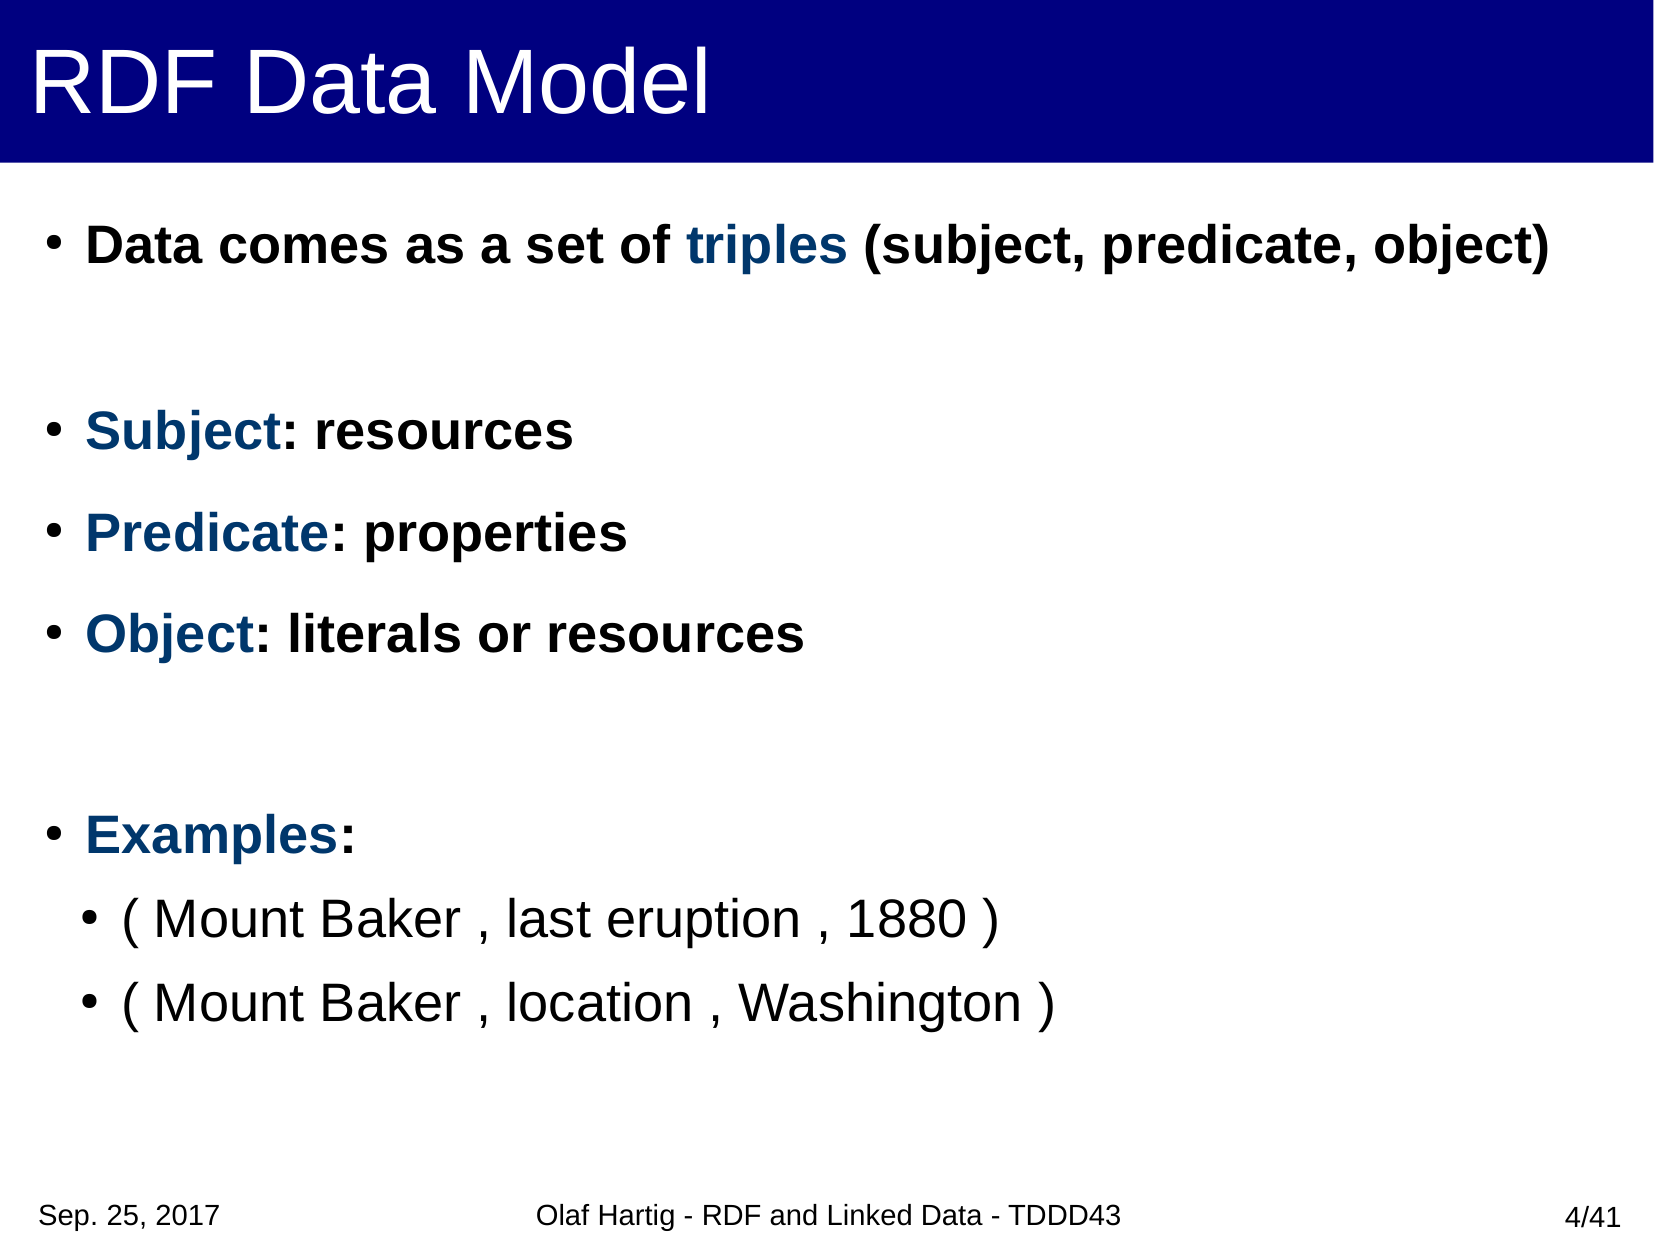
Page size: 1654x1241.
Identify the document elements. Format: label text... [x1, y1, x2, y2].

text_box Data comes as a set of triples (subject, predicate, object) Subject: resources Predicate: properties Object: literals or resources [29, 206, 1625, 768]
title RDF Data Model [0, 0, 1654, 163]
text_box Examples: ( Mount Baker , last eruption , 1880 ) ( Mount Baker , location , Washington ) [29, 797, 1625, 1152]
